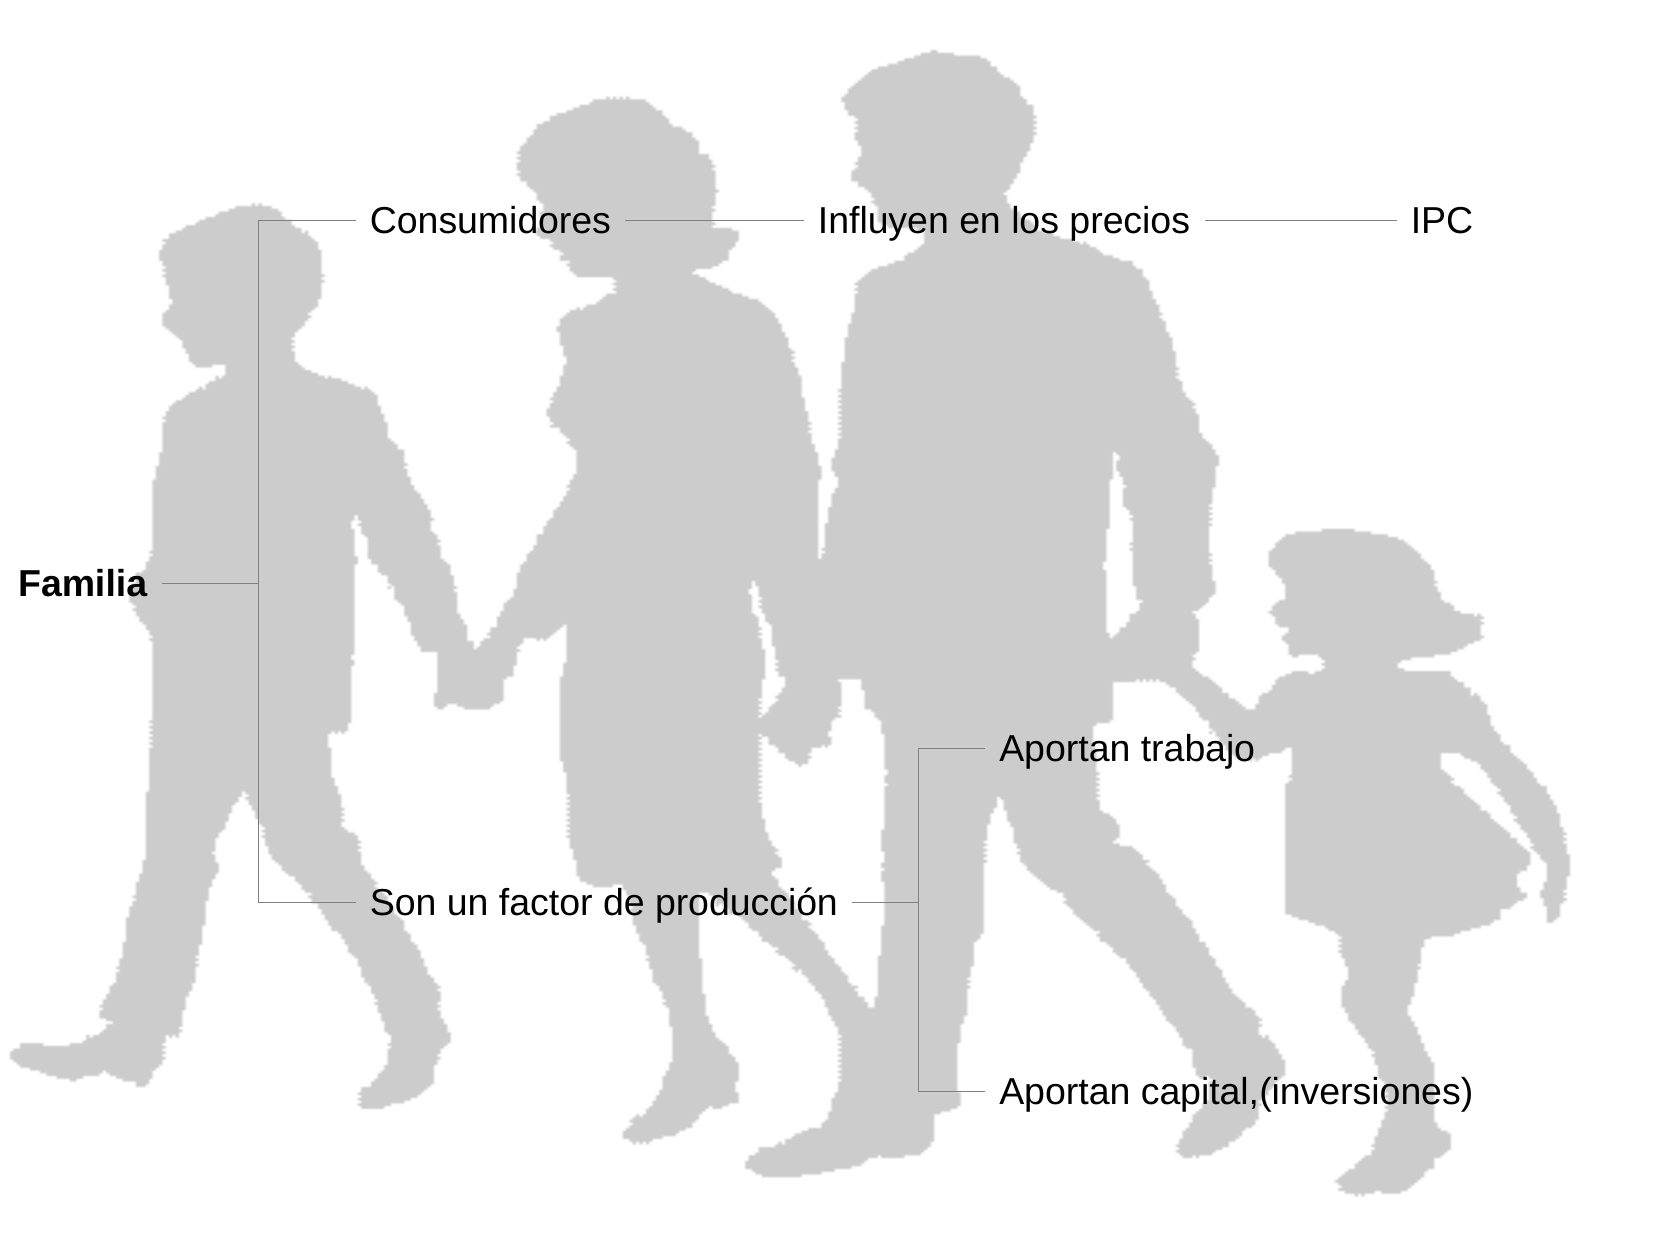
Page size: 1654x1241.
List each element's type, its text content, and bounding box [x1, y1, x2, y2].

picture [0, 0, 1654, 1241]
text_box Aportan capital,(inversiones) [984, 1062, 1489, 1120]
text_box IPC [1396, 191, 1489, 249]
text_box Influyen en los precios [803, 191, 1206, 249]
text_box Aportan trabajo [984, 720, 1270, 778]
text_box Son un factor de producción [355, 874, 853, 931]
text_box Consumidores [355, 191, 626, 249]
text_box Familia [3, 555, 163, 612]
